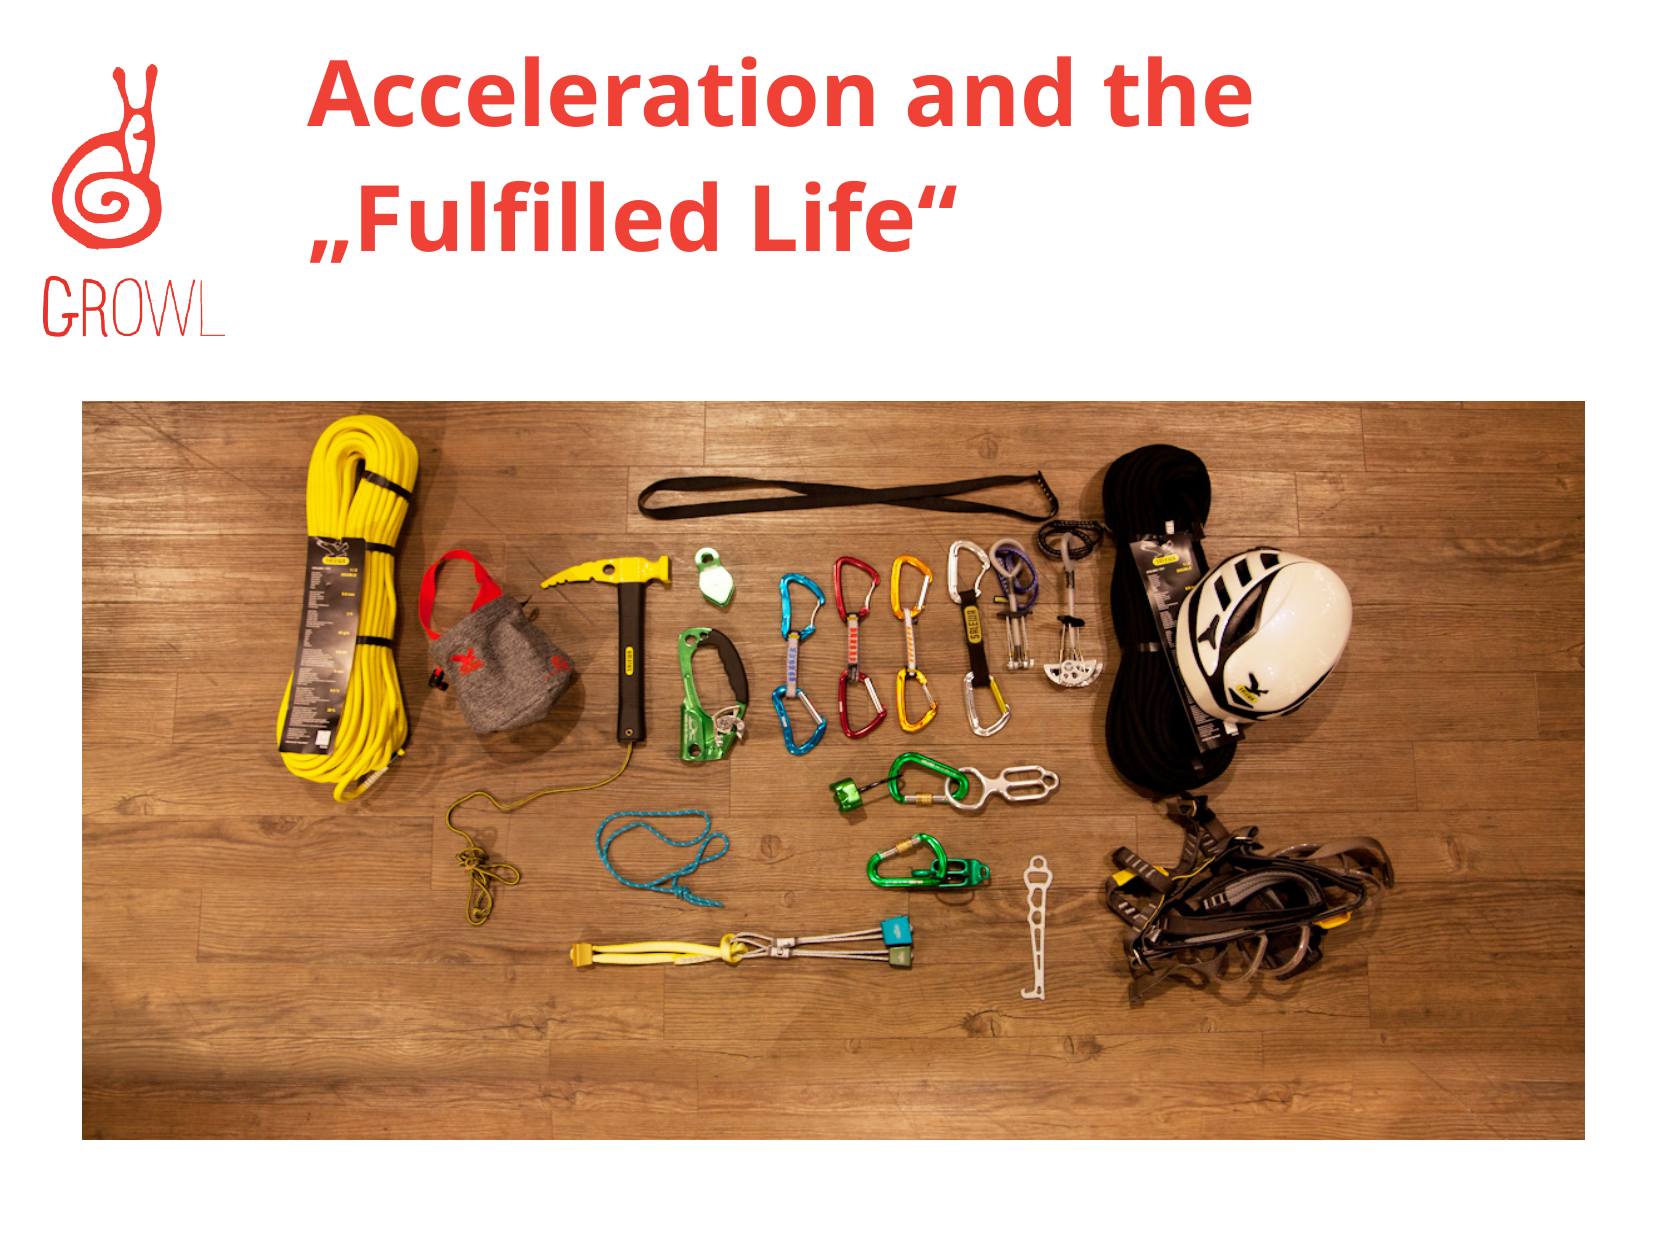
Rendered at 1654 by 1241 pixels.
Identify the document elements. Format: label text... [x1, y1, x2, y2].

title Acceleration and the „Fulfilled Life“ [307, 48, 1571, 258]
picture [43, 64, 225, 337]
picture [82, 401, 1585, 1140]
